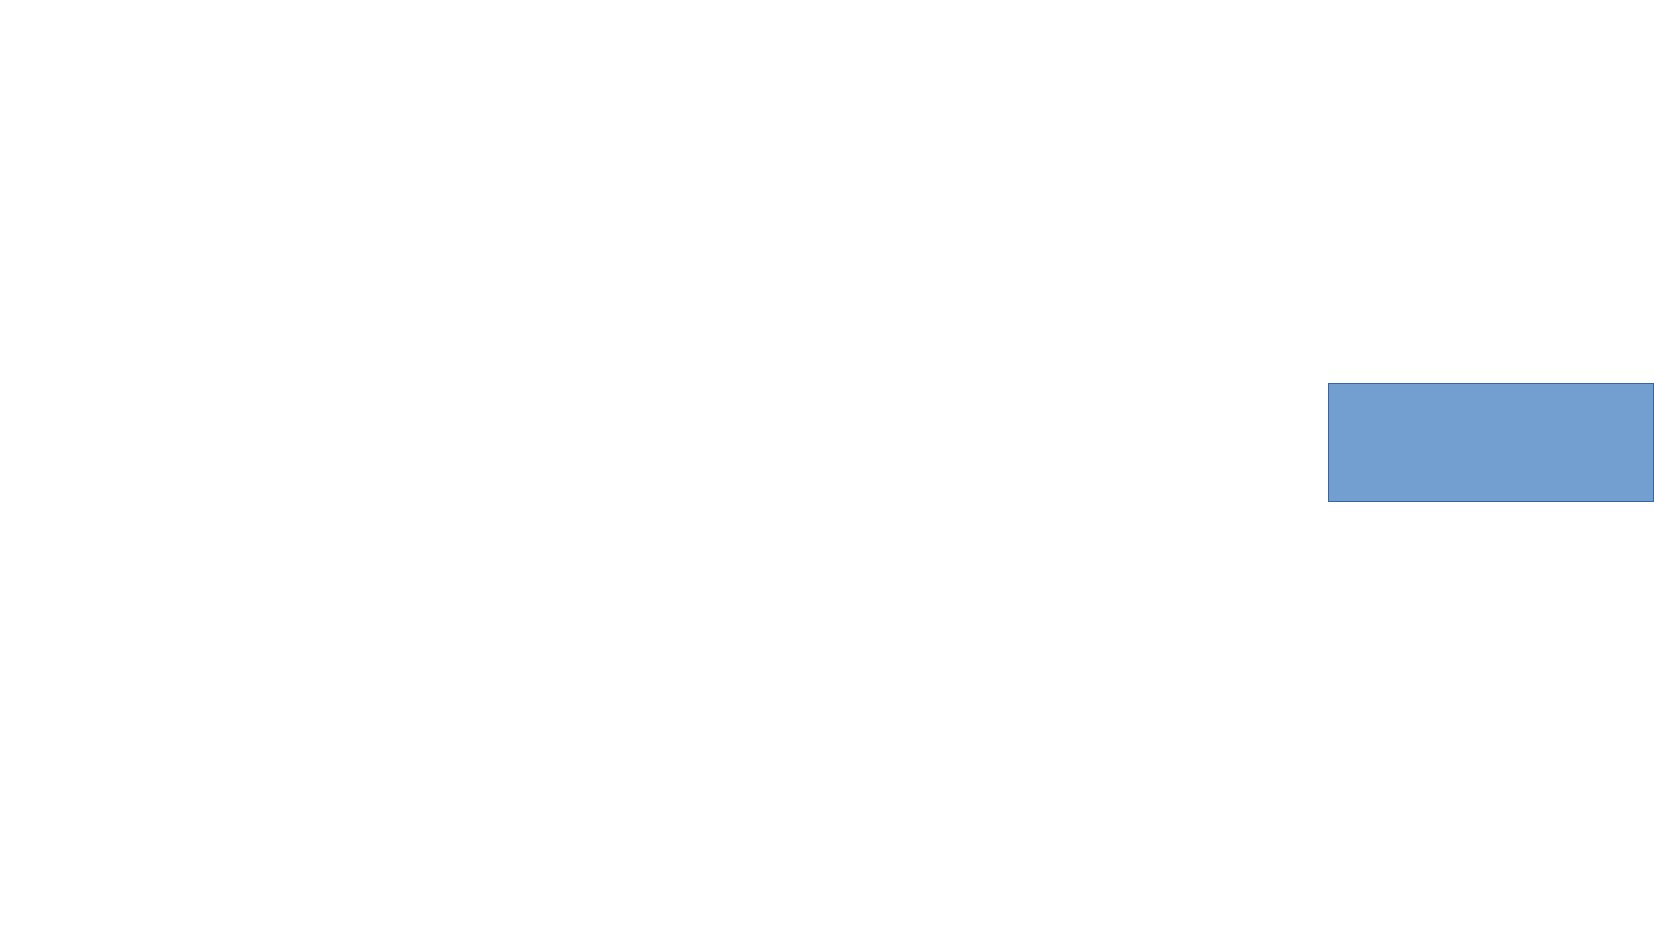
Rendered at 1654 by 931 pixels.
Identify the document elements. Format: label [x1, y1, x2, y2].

text_box [1328, 383, 1654, 502]
